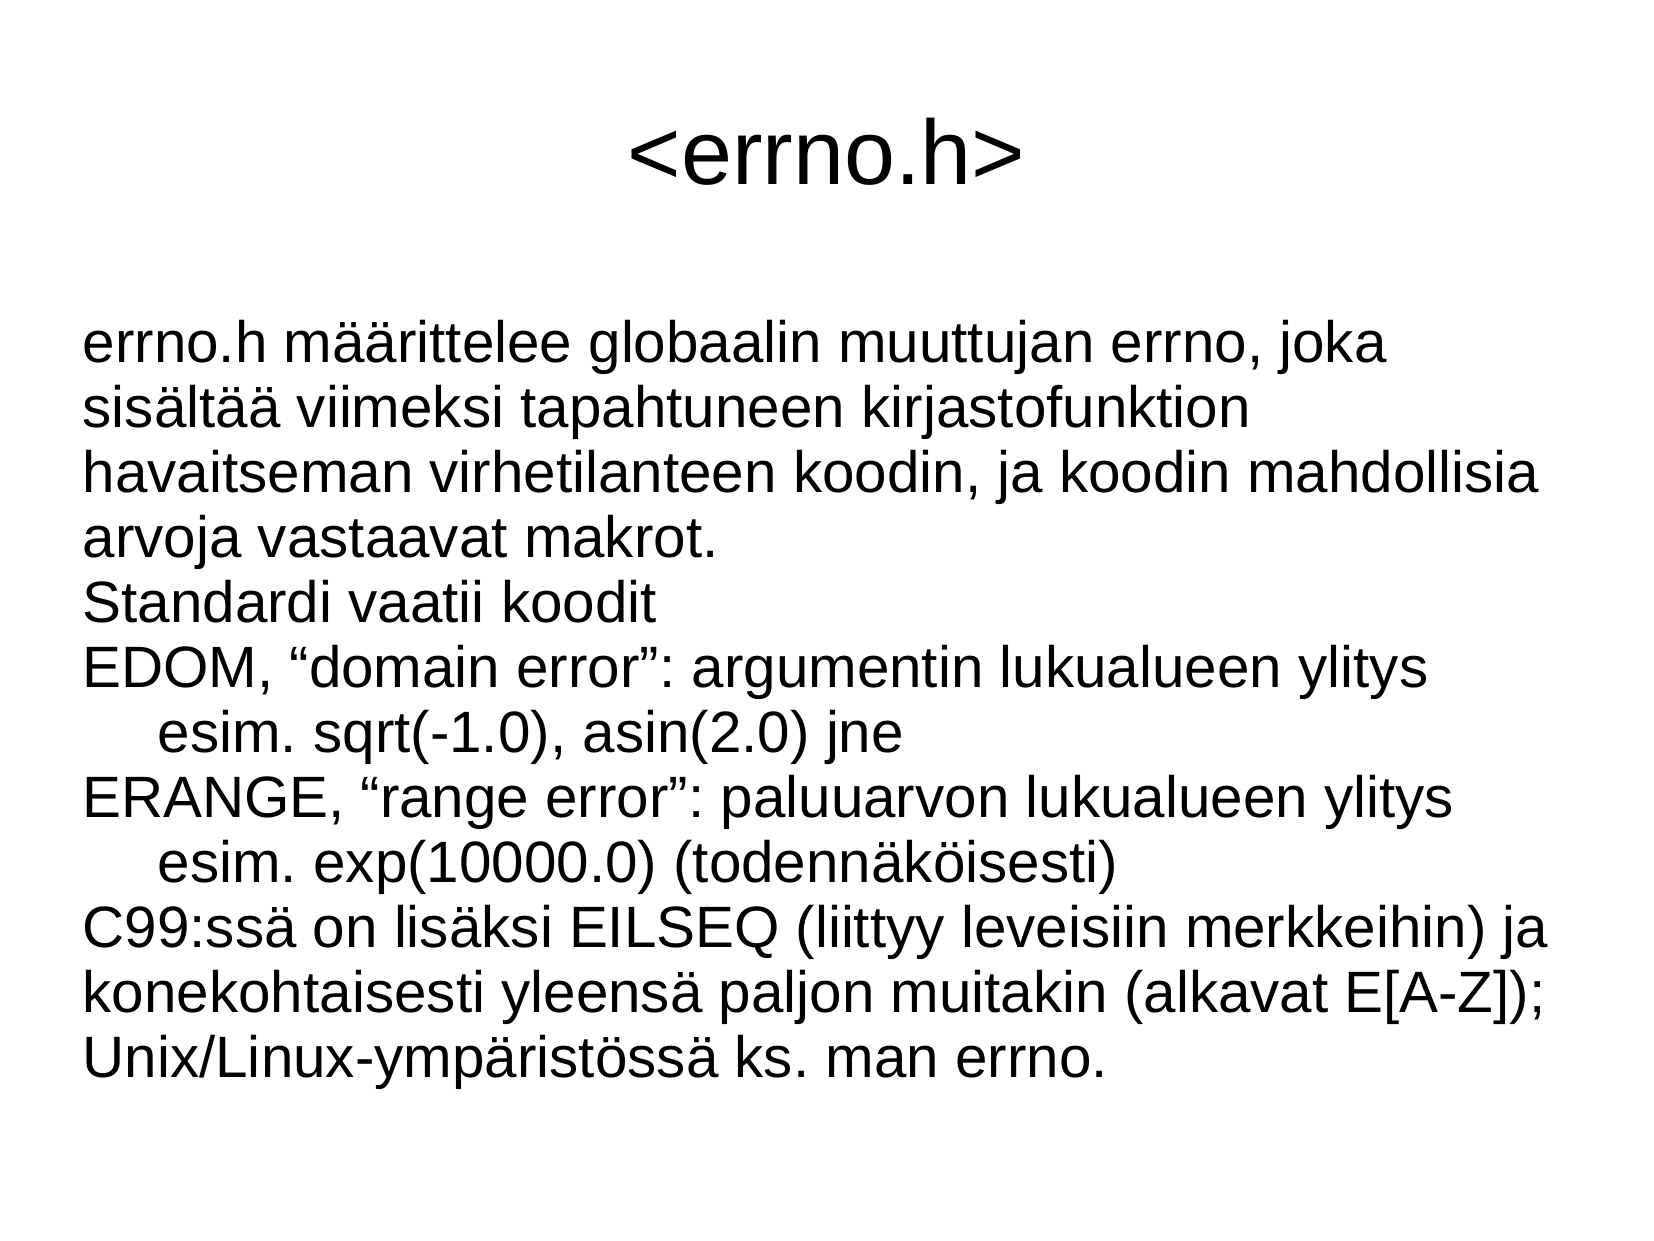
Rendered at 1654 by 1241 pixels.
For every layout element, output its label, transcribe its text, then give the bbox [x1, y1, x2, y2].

subtitle errno.h määrittelee globaalin muuttujan errno, joka sisältää viimeksi tapahtuneen kirjastofunktion havaitseman virhetilanteen koodin, ja koodin mahdollisia arvoja vastaavat makrot. Standardi vaatii koodit EDOM, “domain error”: argumentin lukualueen ylitys esim. sqrt(-1.0), asin(2.0) jne ERANGE, “range error”: paluuarvon lukualueen ylitys esim. exp(10000.0) (todennäköisesti) C99:ssä on lisäksi EILSEQ (liittyy leveisiin merkkeihin) ja konekohtaisesti yleensä paljon muitakin (alkavat E[A-Z]); Unix/Linux-ympäristössä ks. man errno. [82, 297, 1571, 1102]
title <errno.h> [82, 56, 1571, 250]
